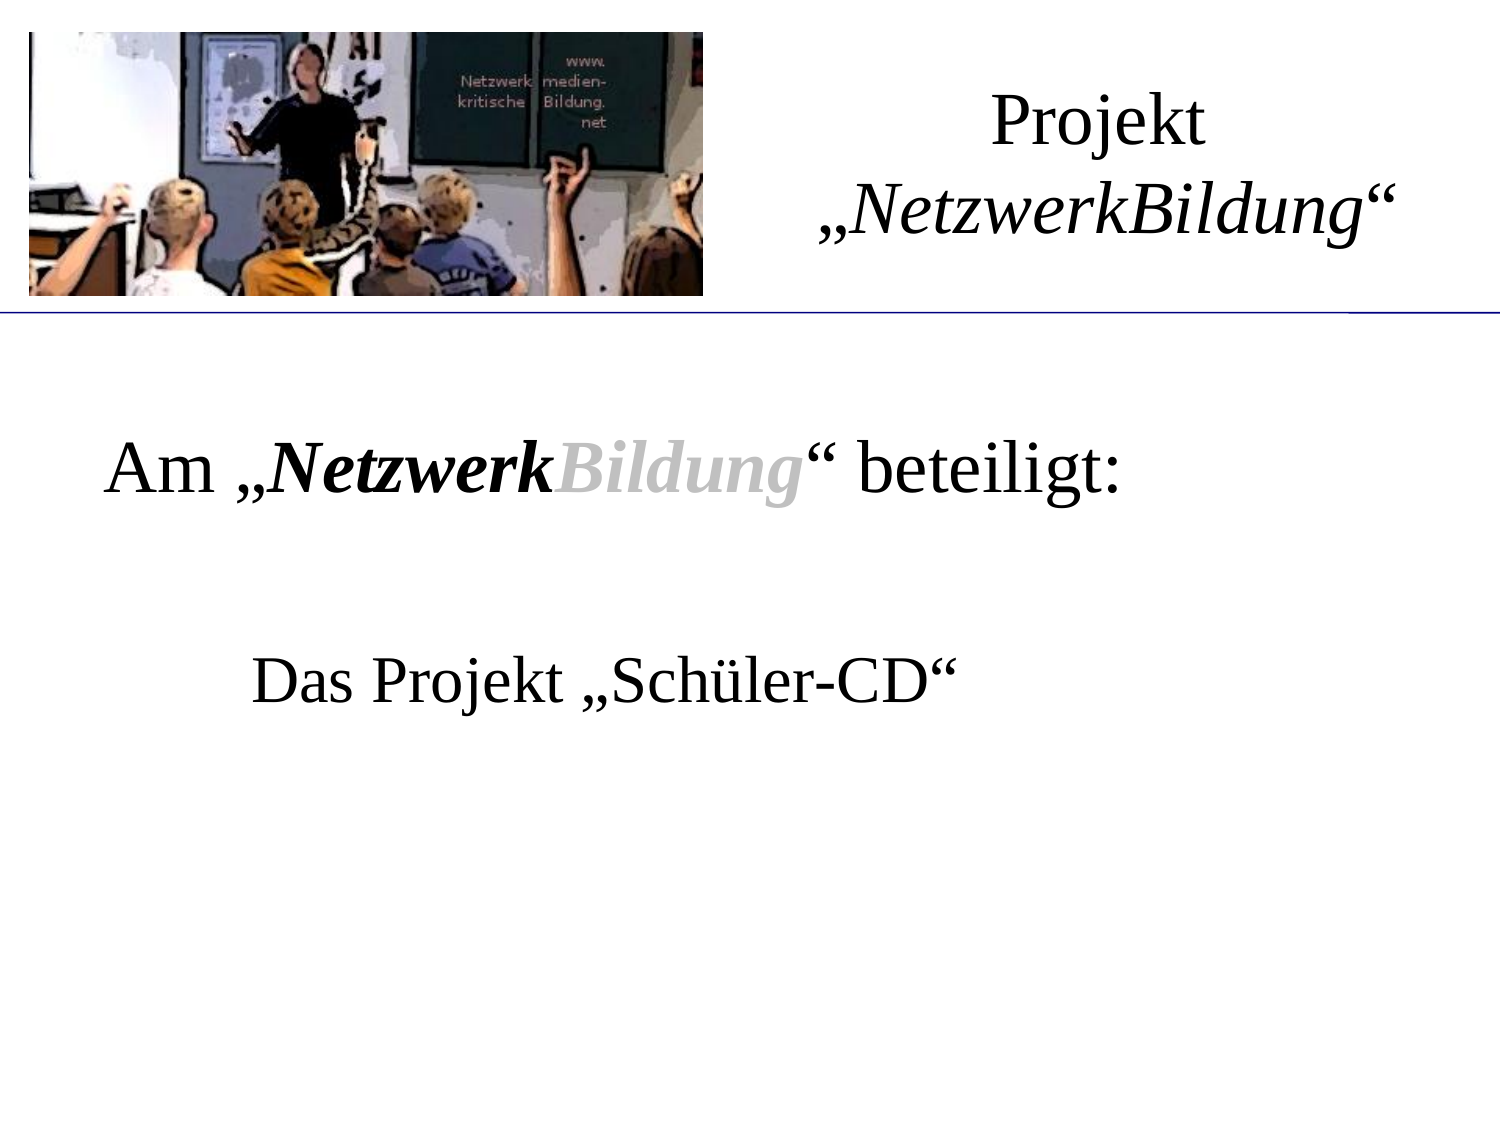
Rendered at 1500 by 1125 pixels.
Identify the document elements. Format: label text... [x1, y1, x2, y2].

text_box Am „NetzwerkBildung“ beteiligt: [88, 413, 1388, 532]
text_box Projekt „NetzwerkBildung“ [801, 65, 1414, 259]
text_box Das Projekt „Schüler-CD“ [236, 631, 1418, 726]
picture [29, 32, 703, 296]
